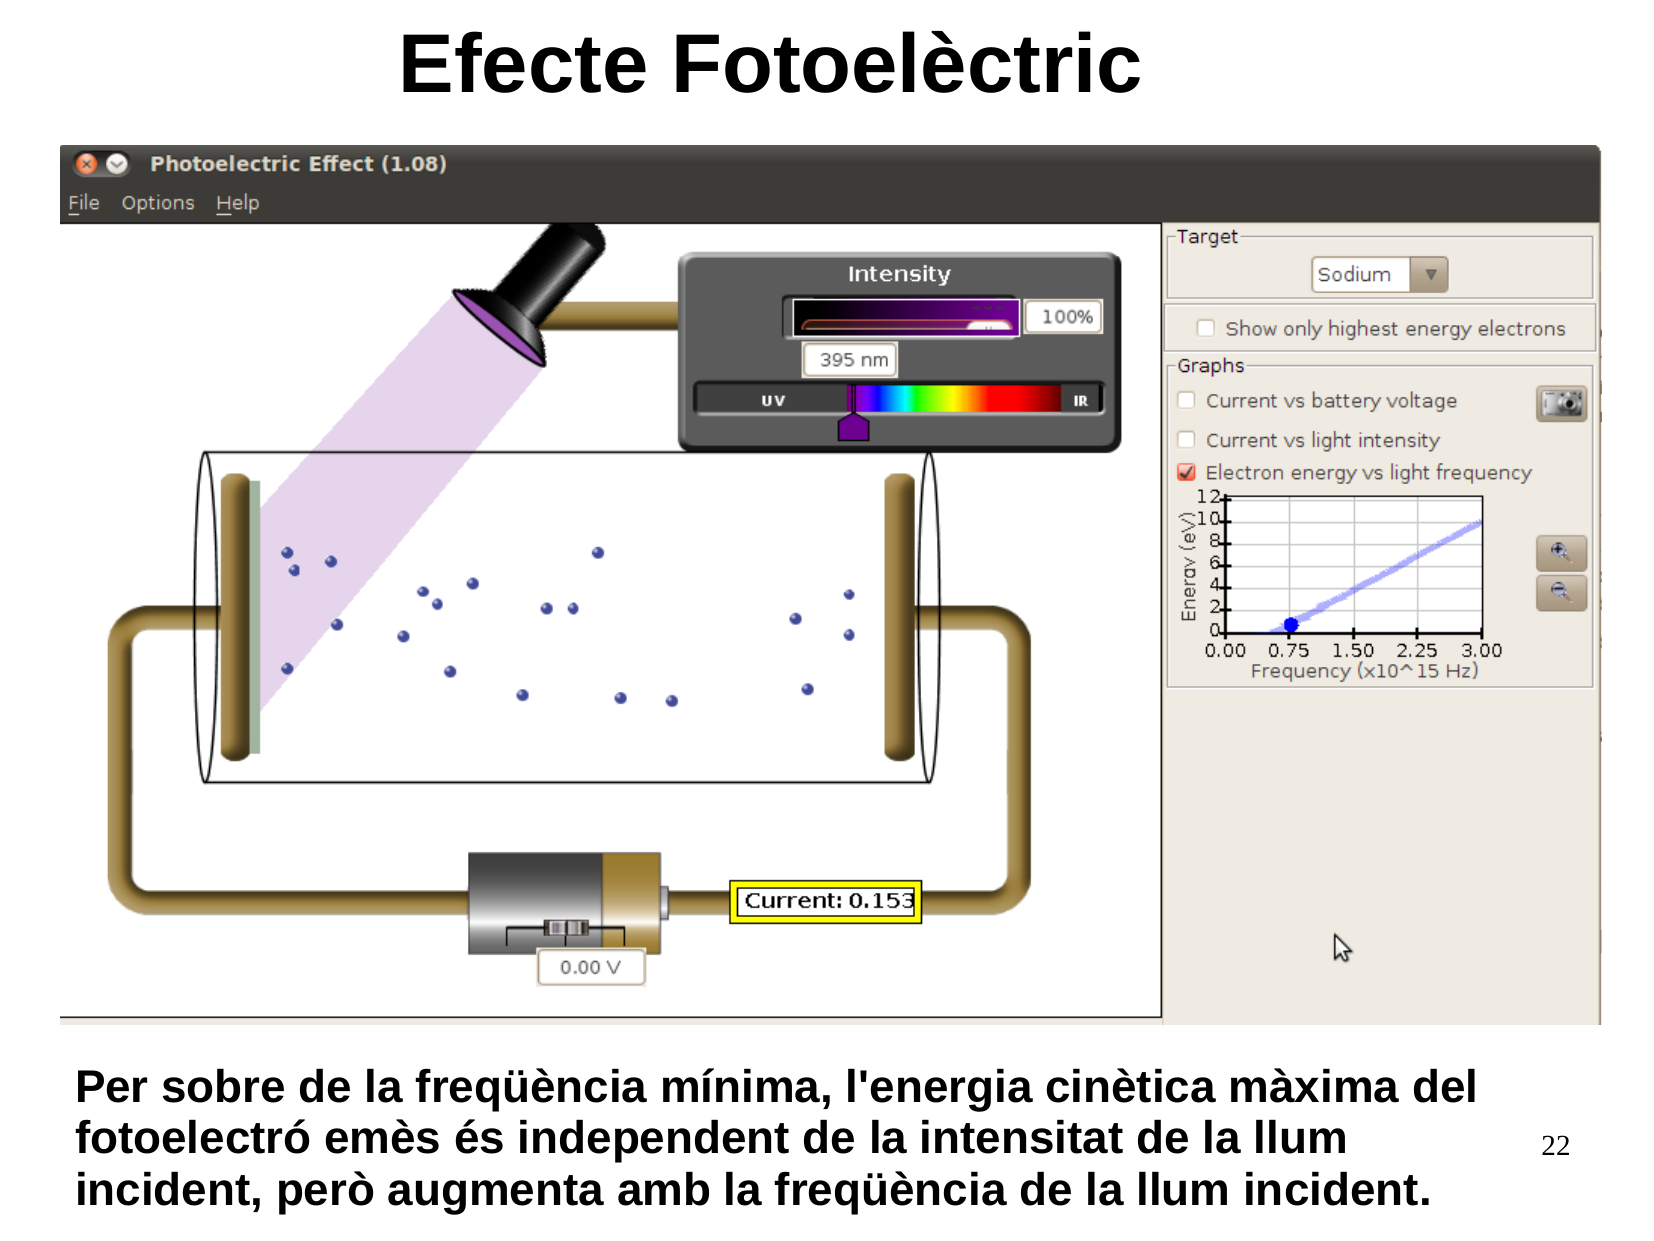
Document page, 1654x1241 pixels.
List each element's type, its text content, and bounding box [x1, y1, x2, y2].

text_box Efecte Fotoelèctric [383, 10, 1210, 118]
picture [60, 145, 1602, 1025]
text_box Per sobre de la freqüència mínima, l'energia cinètica màxima del fotoelectró emès és independent de la intensitat de la llum incident, però augmenta amb la freqüència de la llum incident. [60, 1053, 1559, 1223]
